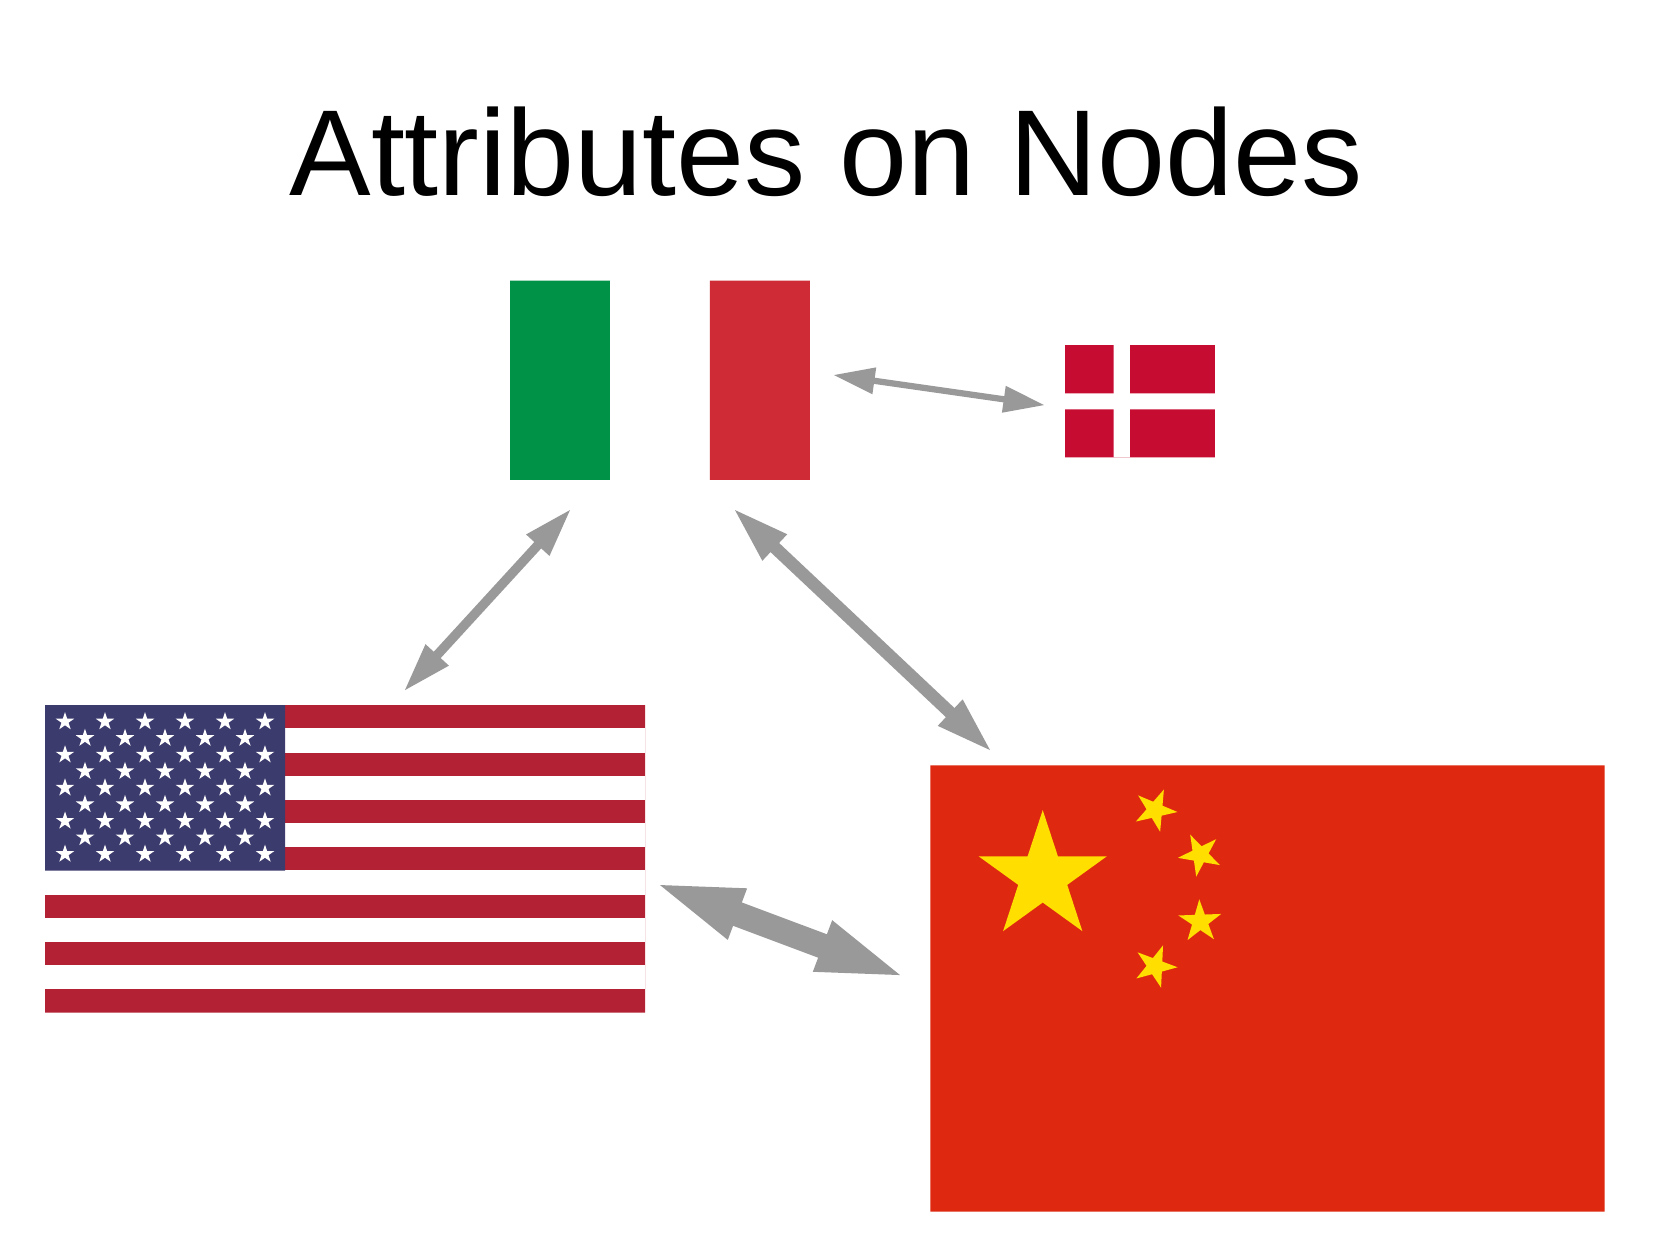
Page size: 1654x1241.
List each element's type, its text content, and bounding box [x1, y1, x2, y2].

picture [1065, 345, 1216, 458]
title Attributes on Nodes [82, 49, 1571, 257]
picture [930, 765, 1606, 1213]
picture [45, 705, 646, 1013]
picture [510, 280, 811, 481]
